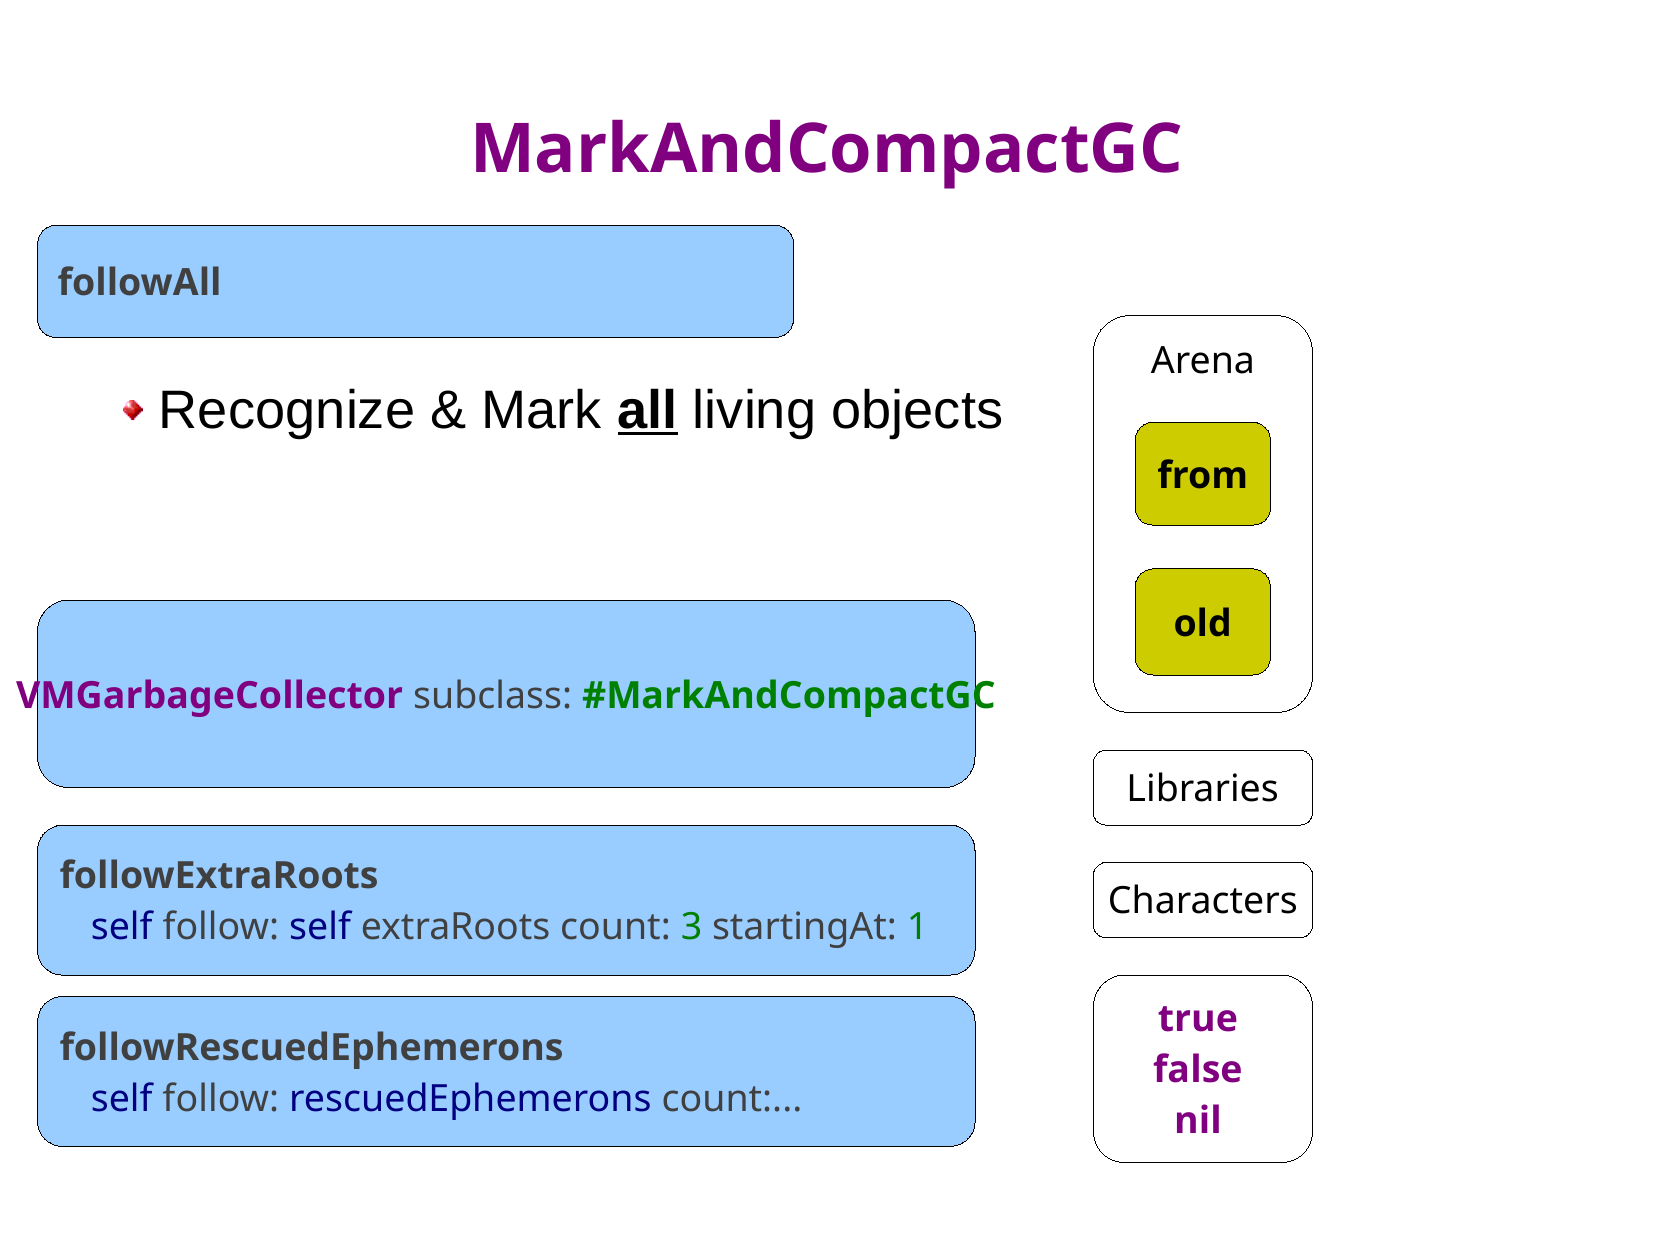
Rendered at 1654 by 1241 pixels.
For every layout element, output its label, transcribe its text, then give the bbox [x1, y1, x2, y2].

text_box true false nil [1093, 975, 1313, 1163]
text_box followAll [37, 225, 794, 338]
text_box Arena [1093, 315, 1313, 713]
text_box VMGarbageCollector subclass: #MarkAndCompactGC [37, 600, 976, 788]
text_box old [1135, 568, 1271, 676]
text_box Recognize & Mark all living objects [37, 372, 1051, 556]
text_box followRescuedEphemerons self follow: rescuedEphemerons count:... [37, 996, 976, 1147]
text_box followExtraRoots self follow: self extraRoots count: 3 startingAt: 1 [37, 825, 976, 976]
text_box Libraries [1093, 750, 1313, 826]
text_box from [1135, 422, 1271, 526]
text_box Characters [1093, 862, 1313, 938]
text_box MarkAndCompactGC [143, 91, 1511, 209]
